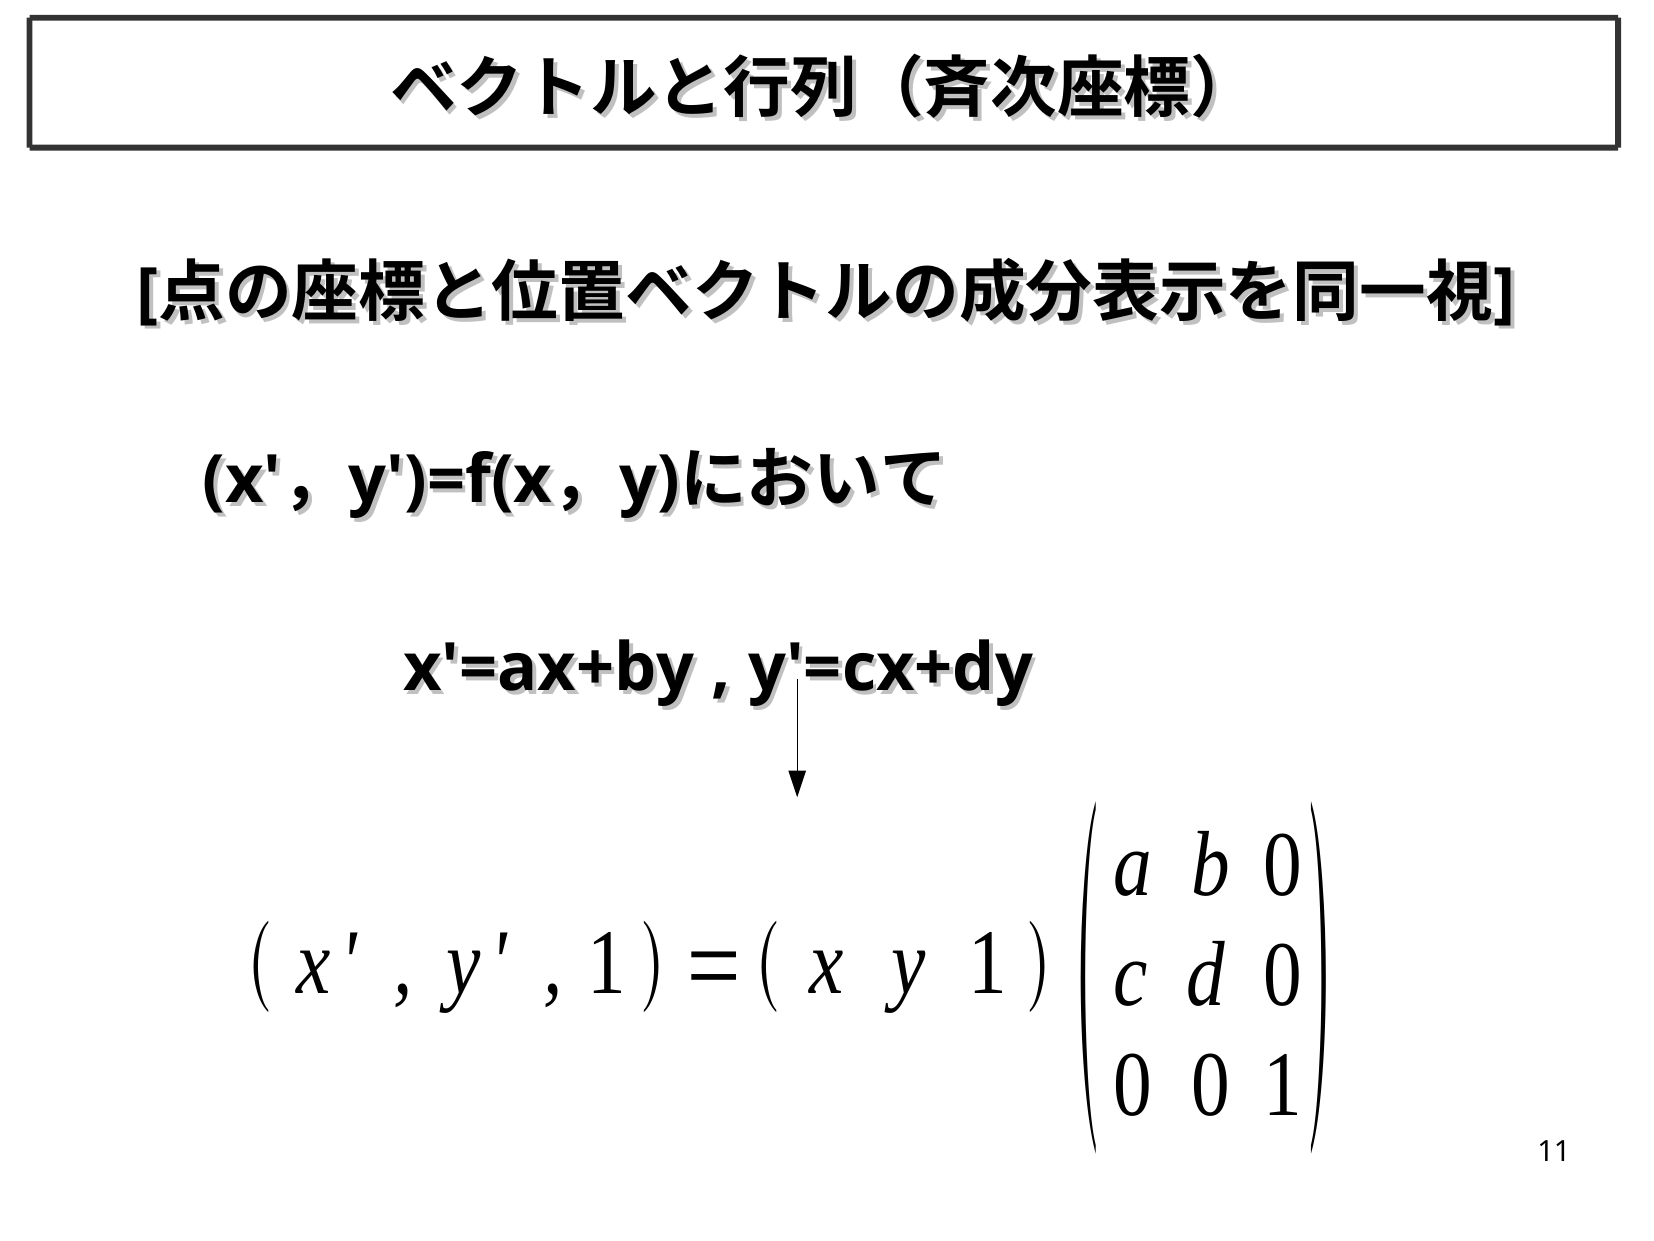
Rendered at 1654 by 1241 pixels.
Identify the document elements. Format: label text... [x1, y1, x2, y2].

chart [229, 797, 1359, 1157]
text_box ベクトルと行列（斉次座標） [29, 17, 1619, 148]
text_box [点の座標と位置ベクトルの成分表示を同一視] (x'，y')=f(x，y)において x'=ax+by , y'=cx+dy [121, 230, 1533, 687]
